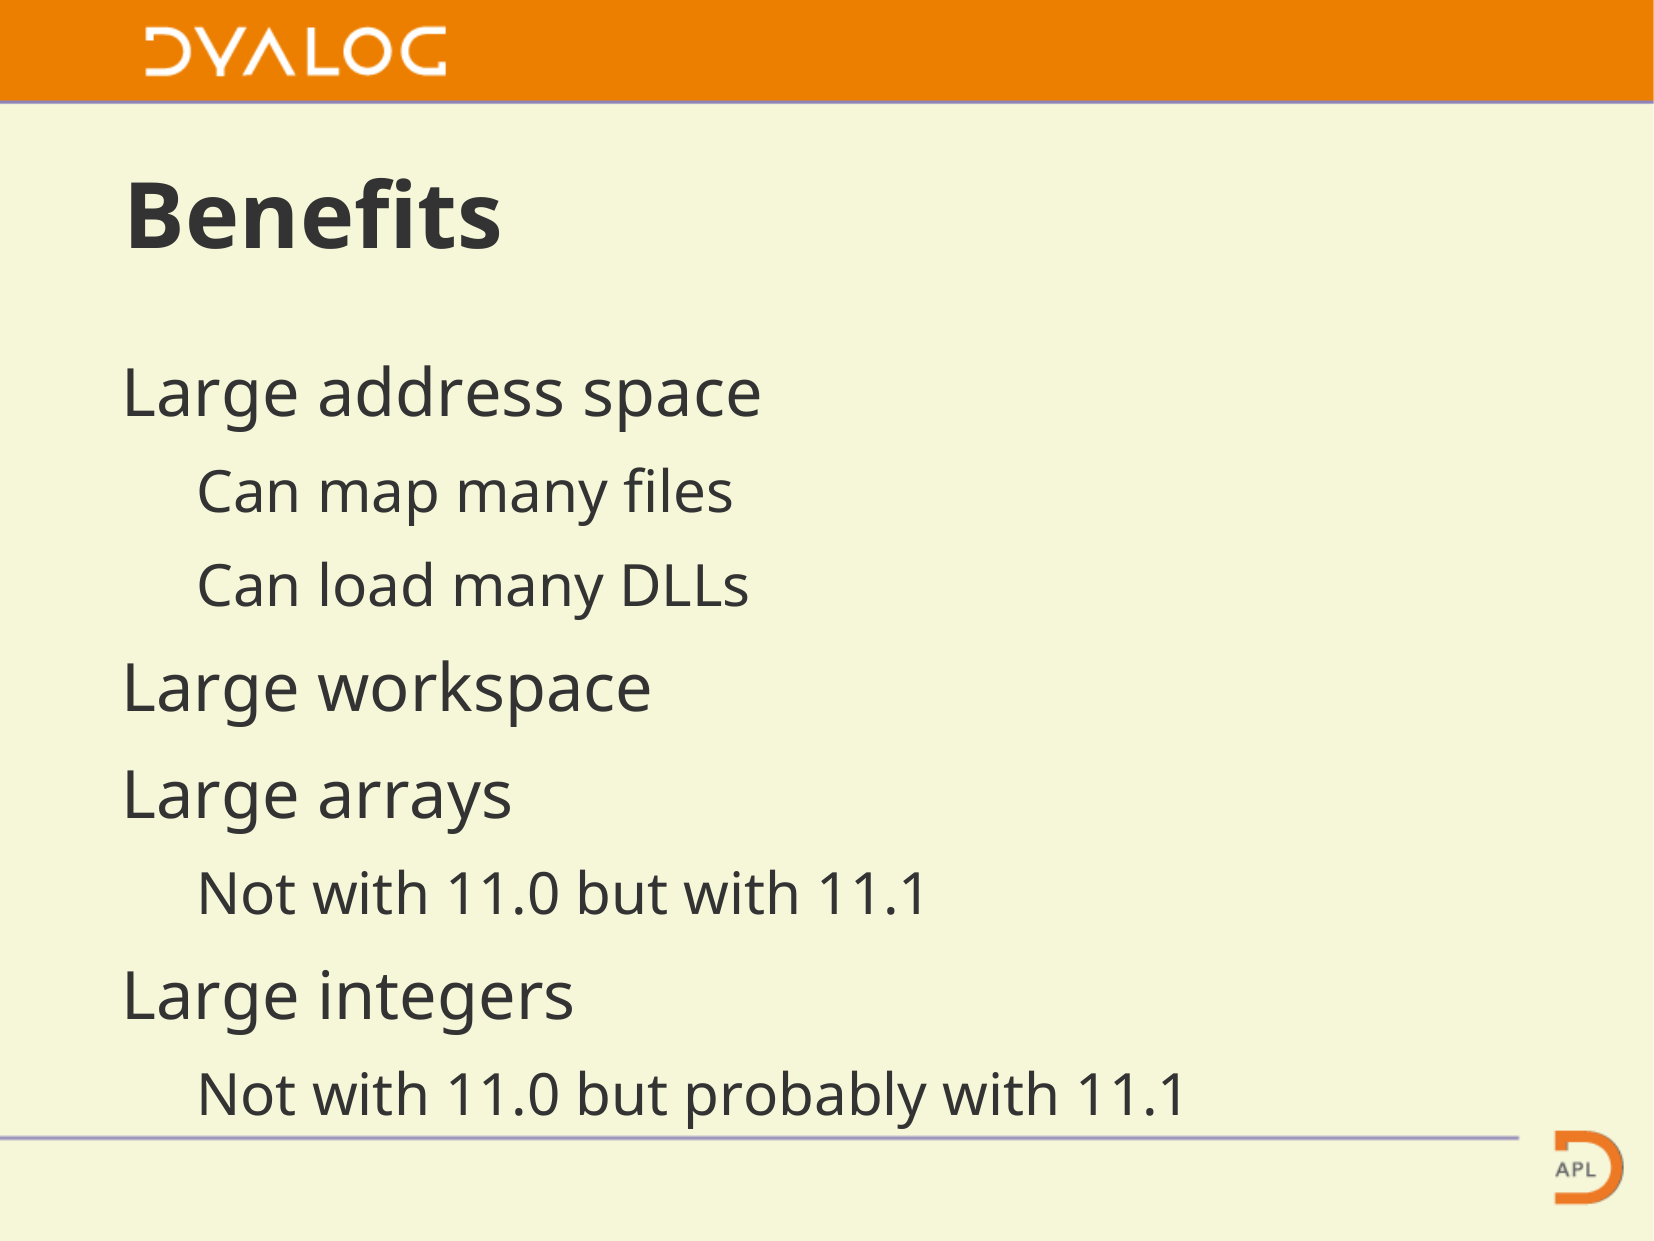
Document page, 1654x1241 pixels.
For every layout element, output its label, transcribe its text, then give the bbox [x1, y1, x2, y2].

title Benefits [124, 83, 1530, 344]
list Large address space Can map many files Can load many DLLs Large workspace Large arrays Not with 11.0 but with 11.1 Large integers Not with 11.0 but probably with 11.1 [121, 344, 1534, 1139]
picture [0, 0, 1654, 1241]
